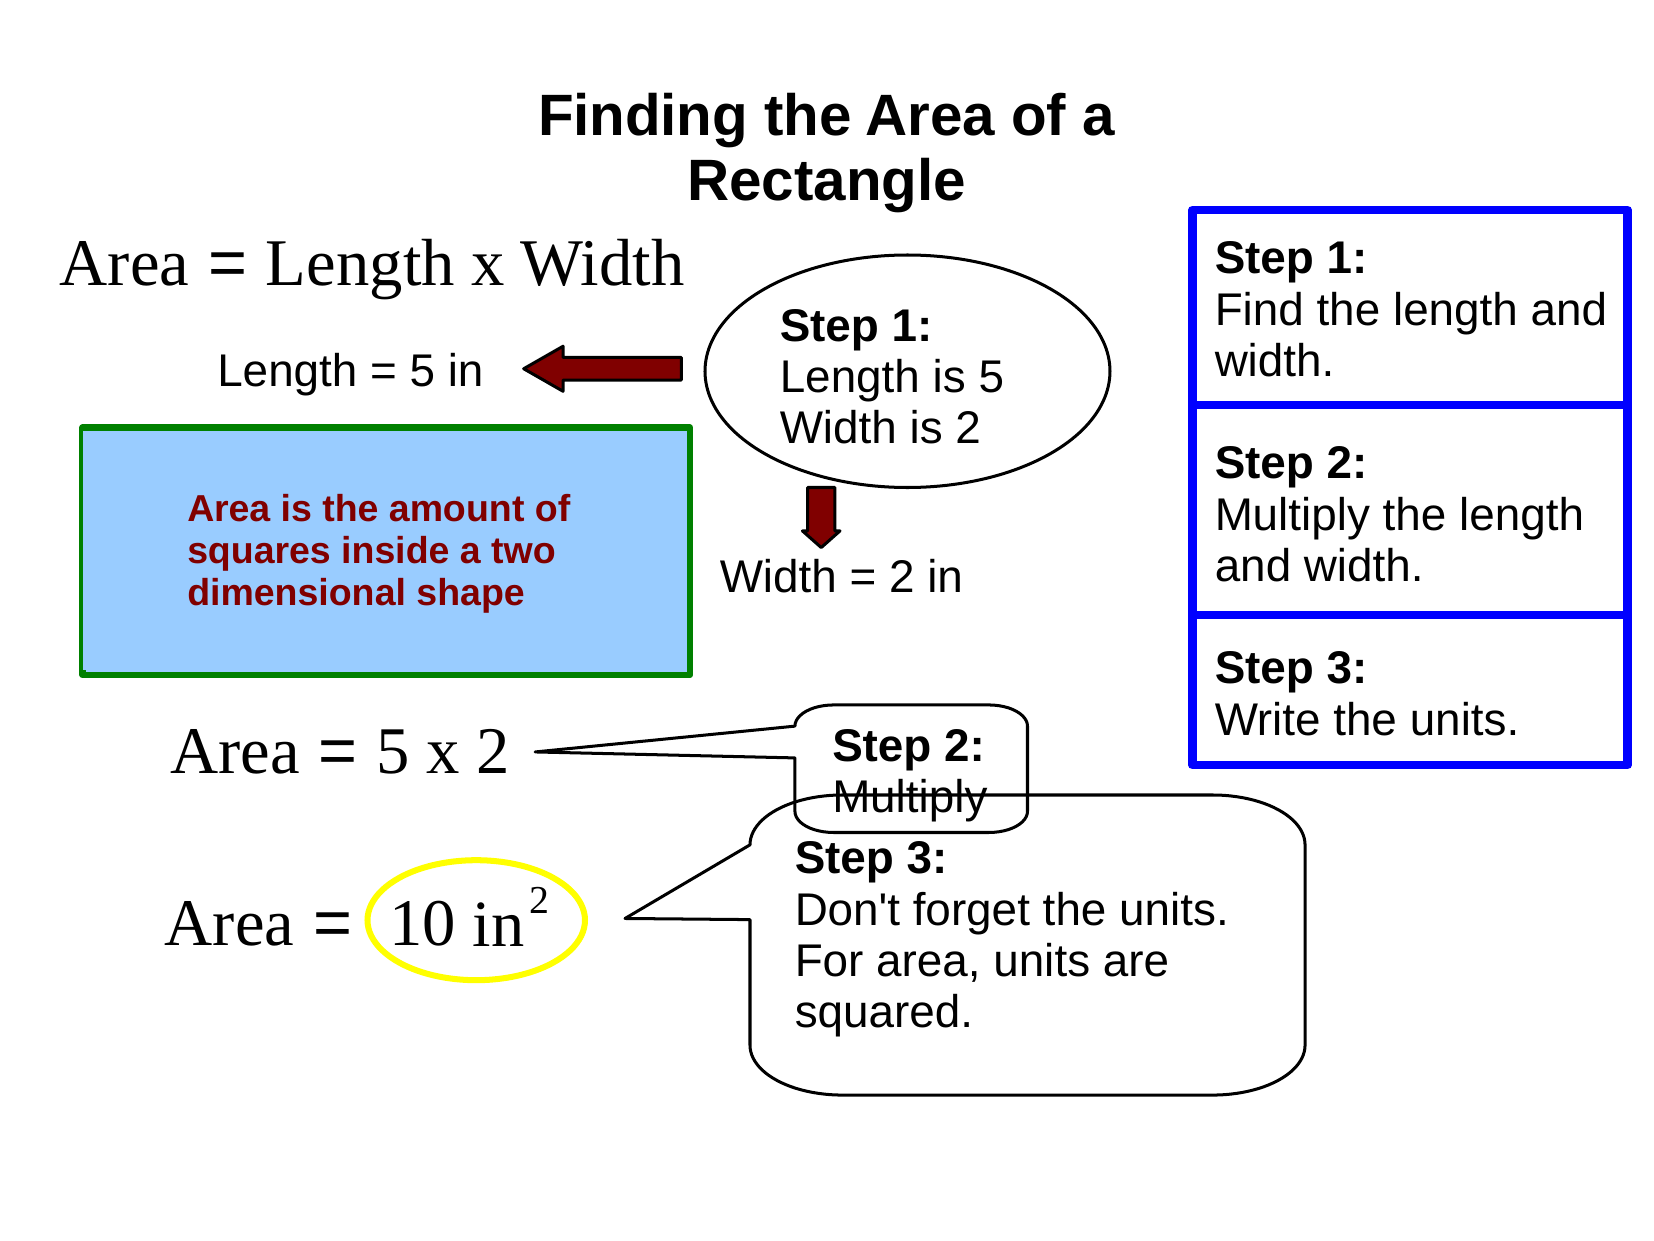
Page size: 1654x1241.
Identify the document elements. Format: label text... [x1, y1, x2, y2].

text_box Width = 2 in [705, 543, 979, 609]
table_header [566, 431, 682, 548]
text_box Area = 10 [371, 877, 533, 968]
text_box Area = 5 x 2 [155, 705, 538, 796]
table_cell [445, 625, 566, 670]
text_box Step 1: Find the length and width. Step 2: Multiply the length and width. Step 3: Write the units. [1200, 619, 1623, 754]
table_cell [203, 625, 324, 670]
text_box Step 1: Length is 5 Width is 2 [765, 292, 1043, 462]
text_box Step 1: Find the length and width. Step 2: Multiply the length and width. Step 3: Write the units. [1200, 225, 1623, 401]
text_box Step 3: Don't forget the units. For area, units are squared. [780, 825, 1283, 1046]
text_box Step 1: Find the length and width. Step 2: Multiply the length and width. Step 3: Write the units. [1200, 409, 1623, 611]
table_cell [324, 625, 445, 670]
text_box Area is the amount of squares inside a two dimensional shape [172, 480, 631, 625]
text_box Step 2: Multiply [817, 797, 1006, 825]
text_box [82, 427, 691, 676]
table_header [83, 431, 203, 548]
text_box Step 2: Multiply [817, 712, 1006, 795]
text_box Area = 10 [150, 877, 401, 968]
text_box [523, 350, 682, 392]
table_header [203, 431, 324, 480]
table_cell [83, 548, 203, 670]
text_box Area = Length x Width [45, 217, 736, 350]
table_header [324, 431, 445, 480]
text_box Finding the Area of a Rectangle [433, 75, 1220, 223]
text_box Length = 5 in [202, 350, 518, 404]
table_cell [566, 548, 682, 670]
chart [465, 877, 555, 961]
table_header [445, 431, 566, 480]
text_box [802, 487, 841, 548]
